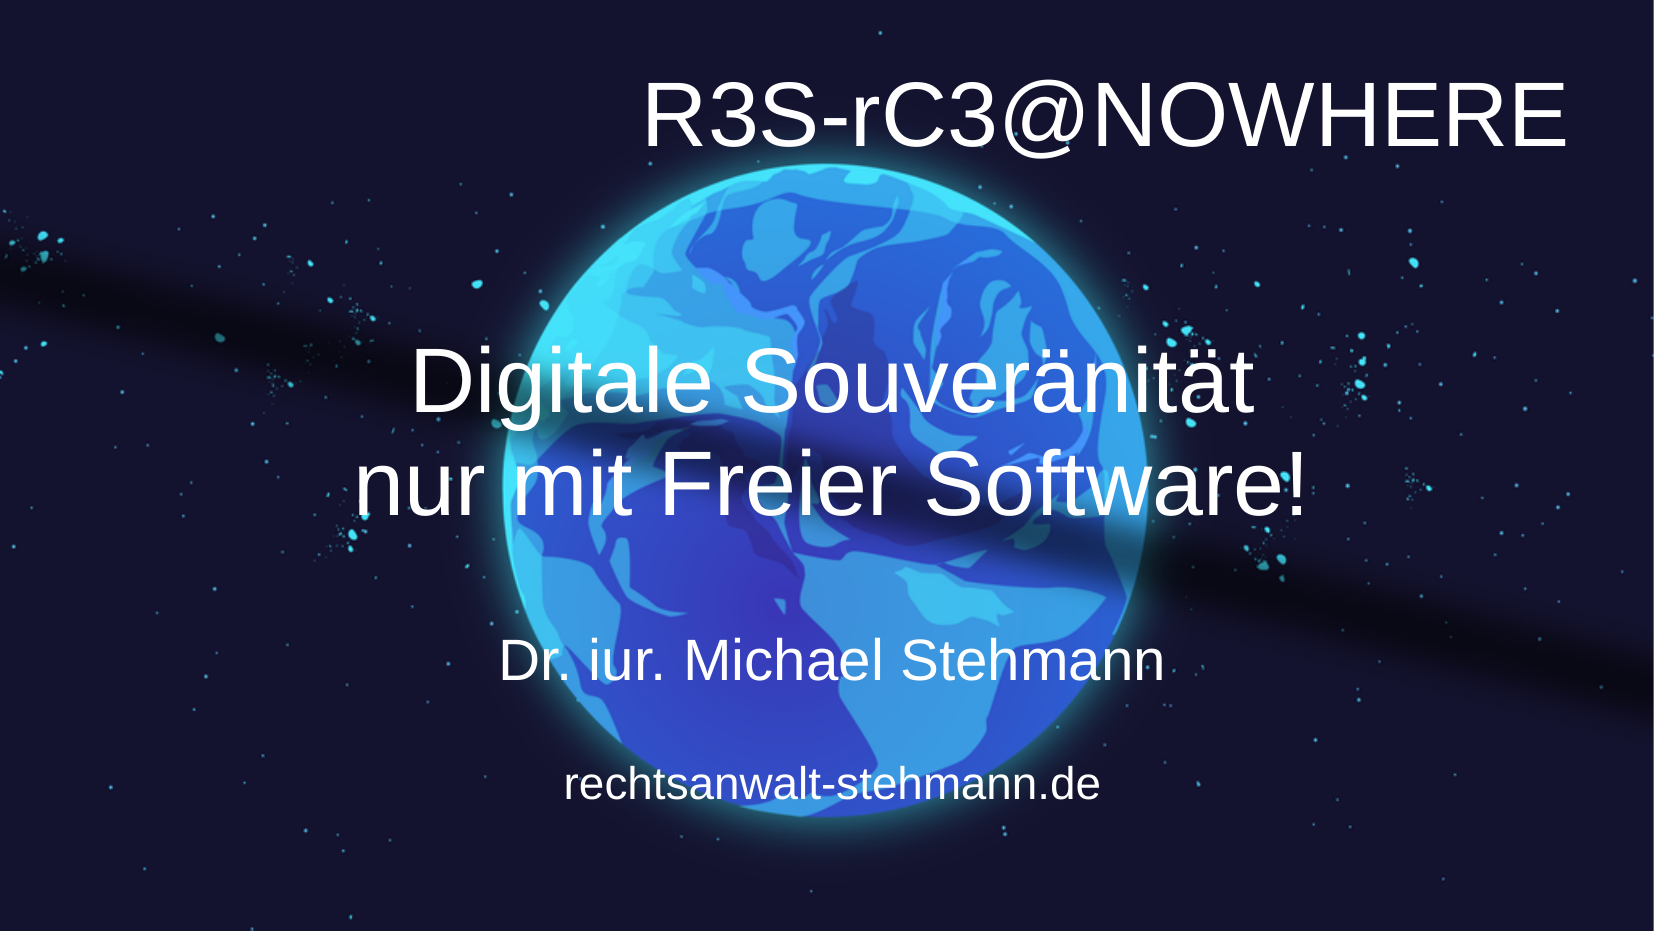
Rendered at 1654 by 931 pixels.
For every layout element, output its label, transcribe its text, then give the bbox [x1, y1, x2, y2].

text_box [82, 37, 1571, 192]
subtitle Digitale Souveränität nur mit Freier Software! Dr. iur. Michael Stehmann rechtsanwalt-stehmann.de [88, 221, 1577, 825]
picture [0, 0, 1654, 931]
